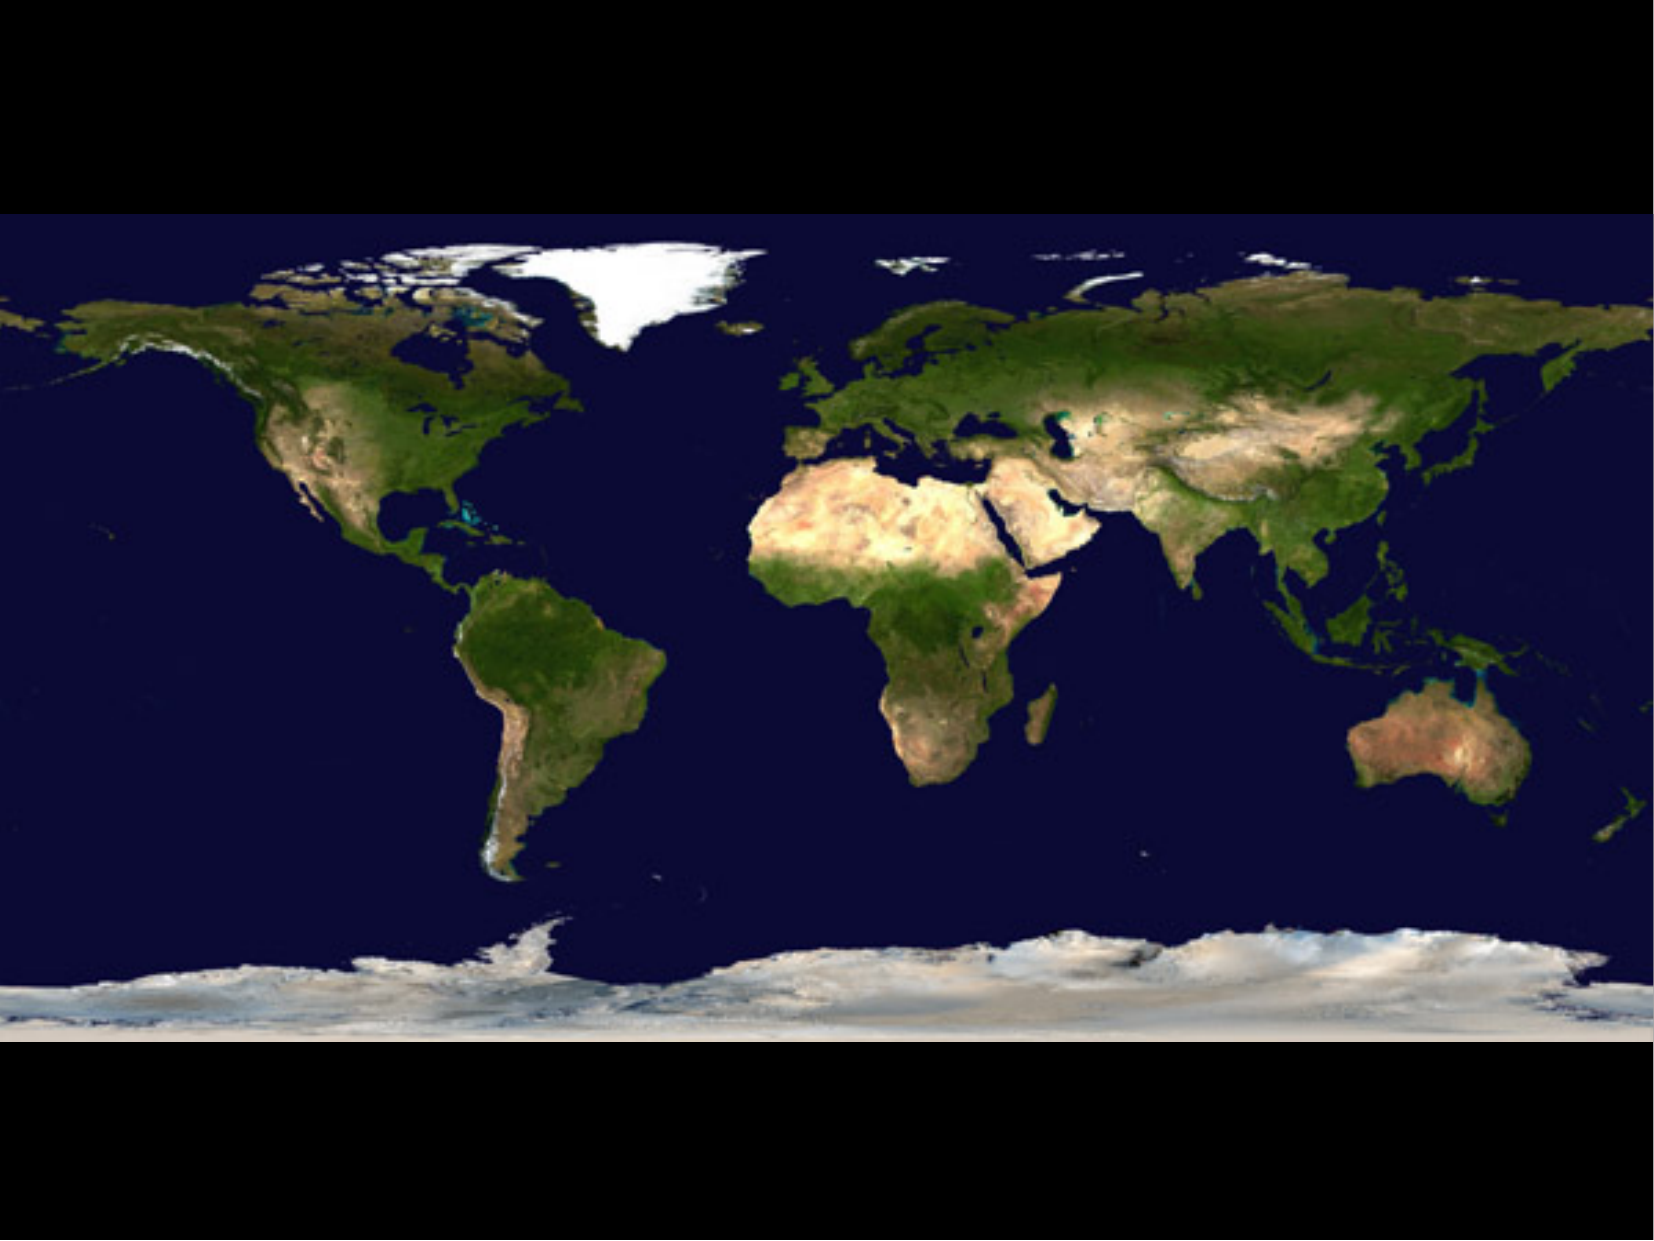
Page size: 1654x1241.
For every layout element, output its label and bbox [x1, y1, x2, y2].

picture [0, 214, 1654, 1042]
